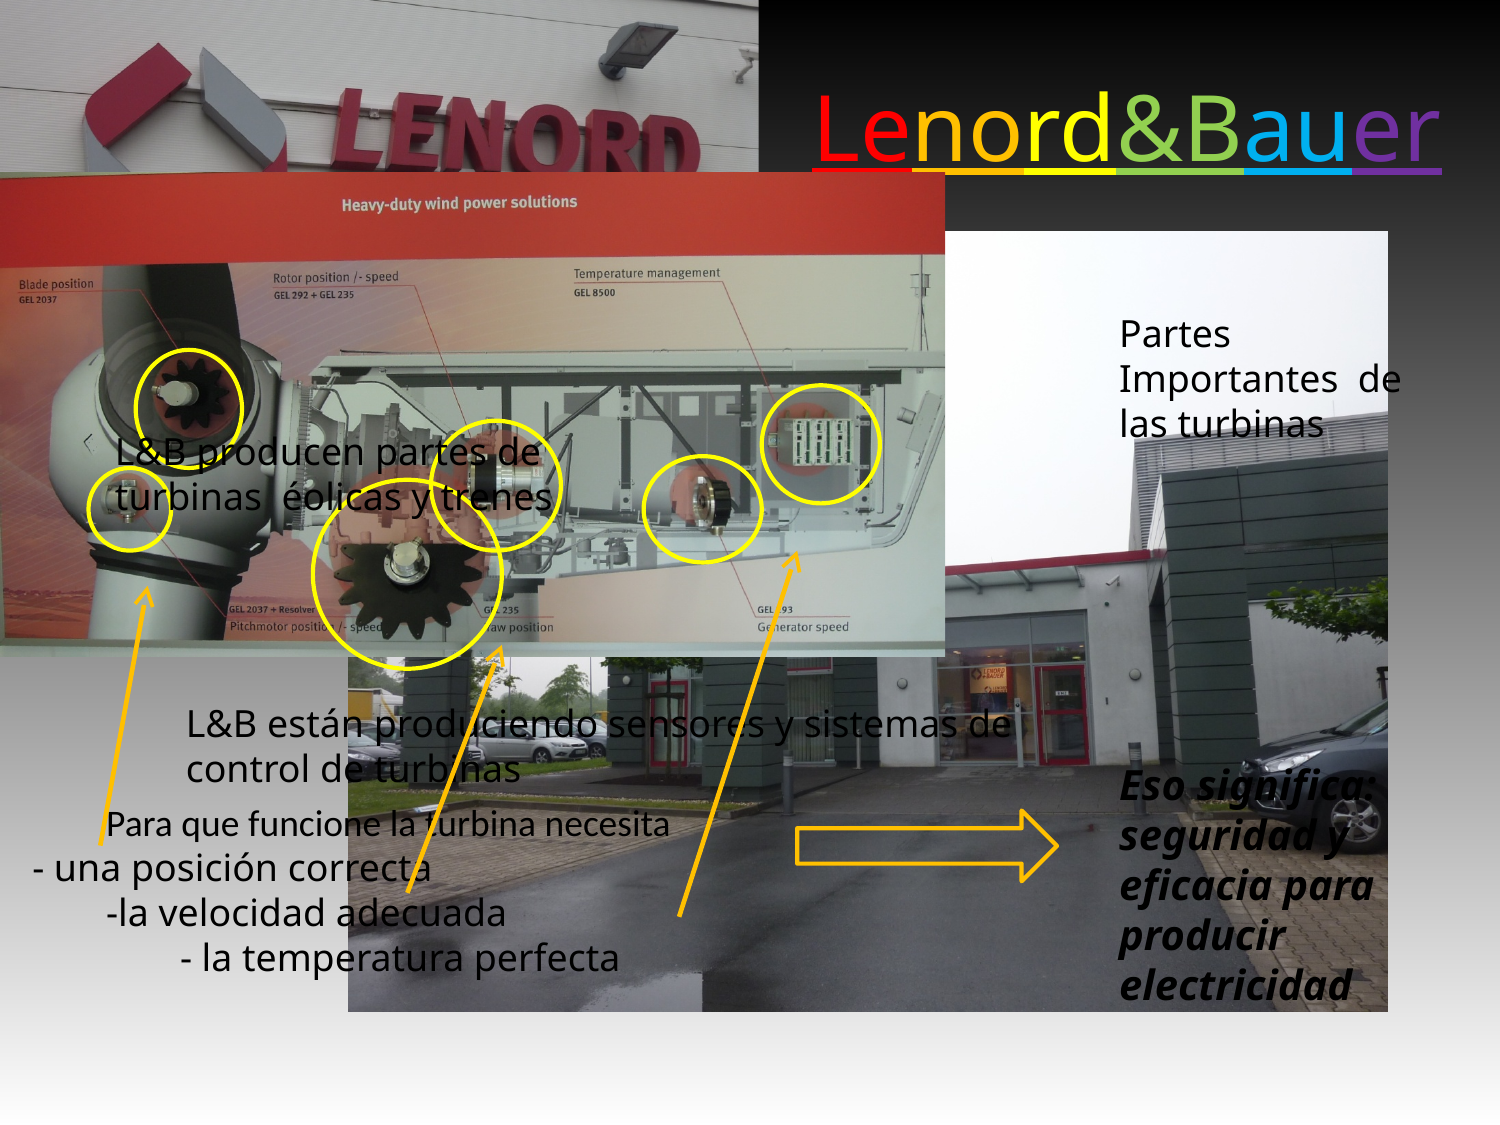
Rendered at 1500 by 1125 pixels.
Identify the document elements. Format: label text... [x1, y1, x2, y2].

text_box Para que funcione la turbina necesita - una posición correcta -la velocidad adecuada - la temperatura perfecta [17, 791, 833, 1077]
title Lenord&Bauer [773, 30, 1480, 219]
text_box L&B producen partes de turbinas éolicas y trenes [100, 420, 609, 526]
text_box L&B están produciendo sensores y sistemas de control de turbinas [450, 692, 748, 791]
picture [833, 817, 1053, 874]
text_box L&B están produciendo sensores y sistemas de control de turbinas [723, 692, 1034, 798]
text_box Partes Importantes de las turbinas [1104, 302, 1447, 453]
text_box Eso significa: seguridad y eficacia para producir electricidad [1104, 751, 1459, 1017]
text_box L&B están produciendo sensores y sistemas de control de turbinas [171, 692, 481, 791]
picture [0, 0, 1388, 1012]
